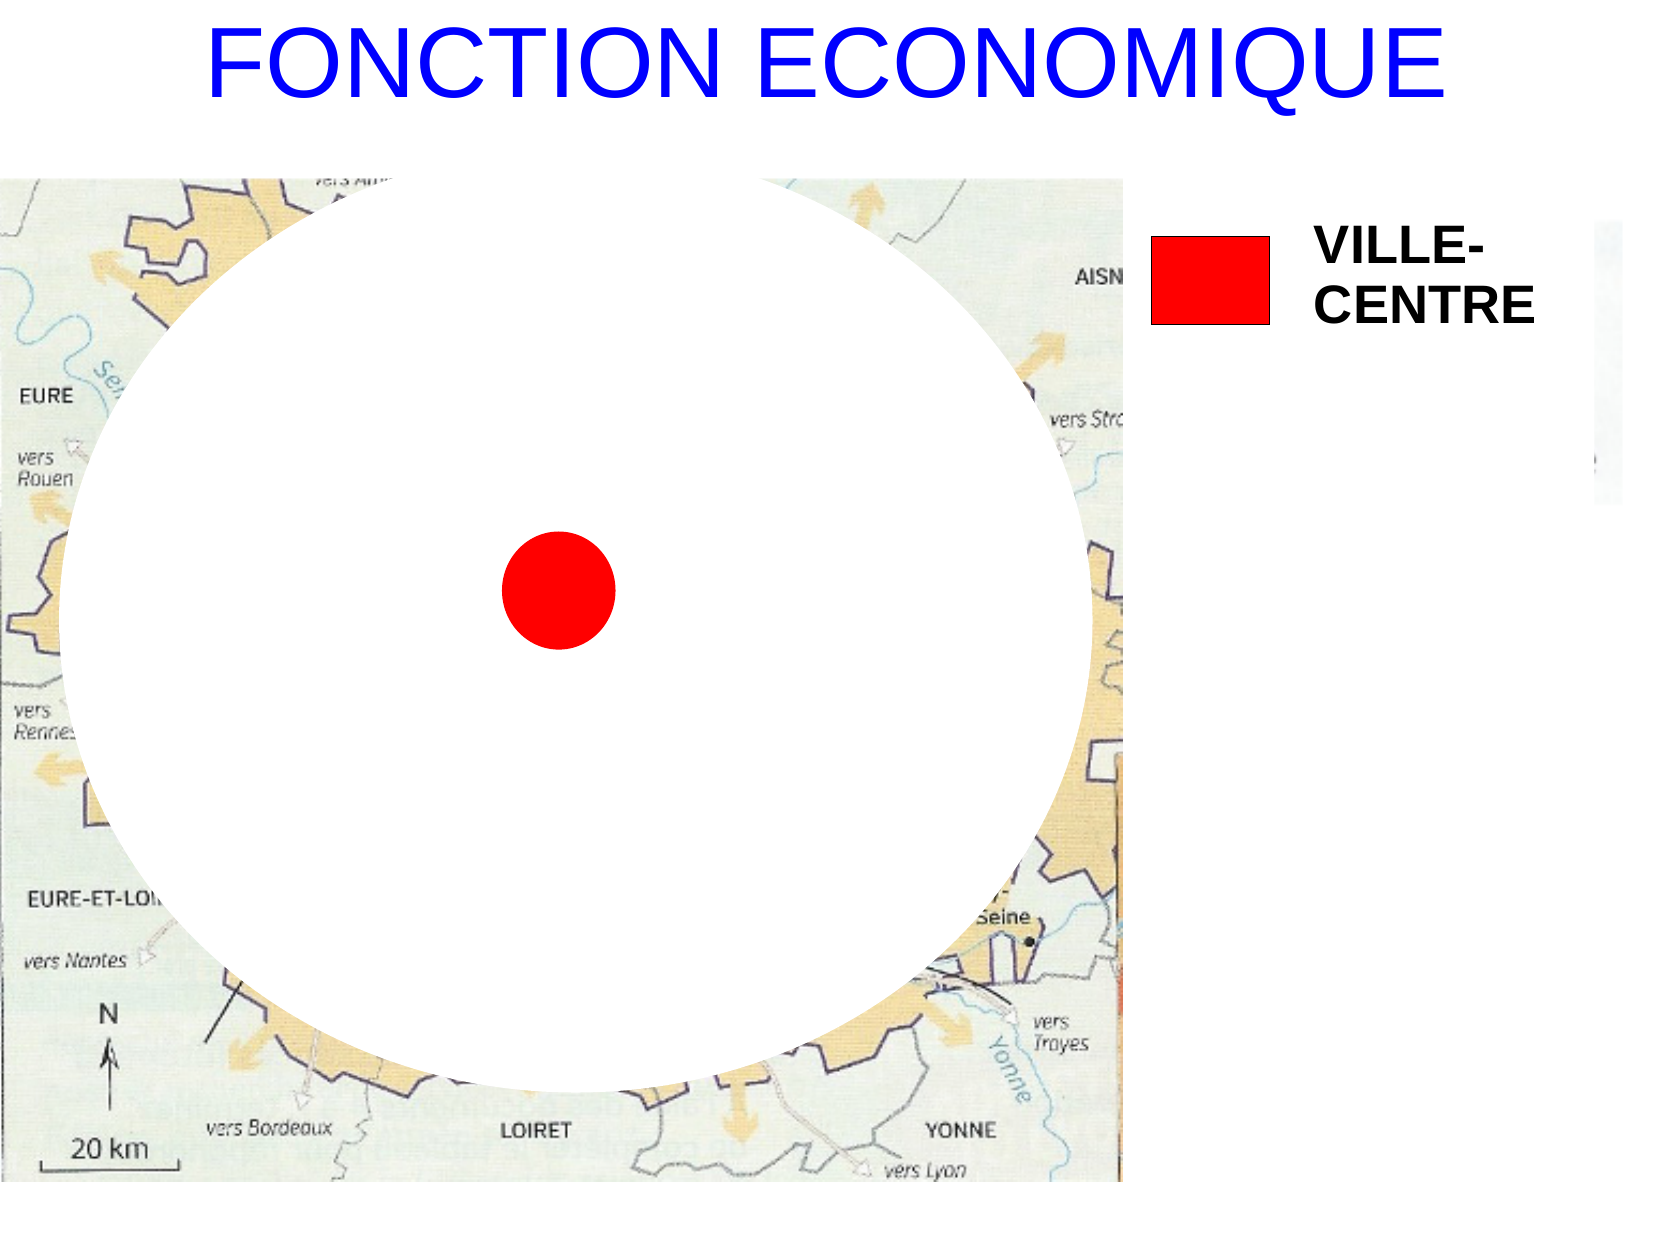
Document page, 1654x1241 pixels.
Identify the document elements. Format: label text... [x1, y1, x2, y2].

text_box VILLE-CENTRE [1299, 239, 1654, 681]
text_box [59, 239, 1093, 1093]
text_box FONCTION ECONOMIQUE [0, 0, 1654, 239]
text_box [1151, 239, 1299, 532]
picture [0, 239, 1123, 1182]
